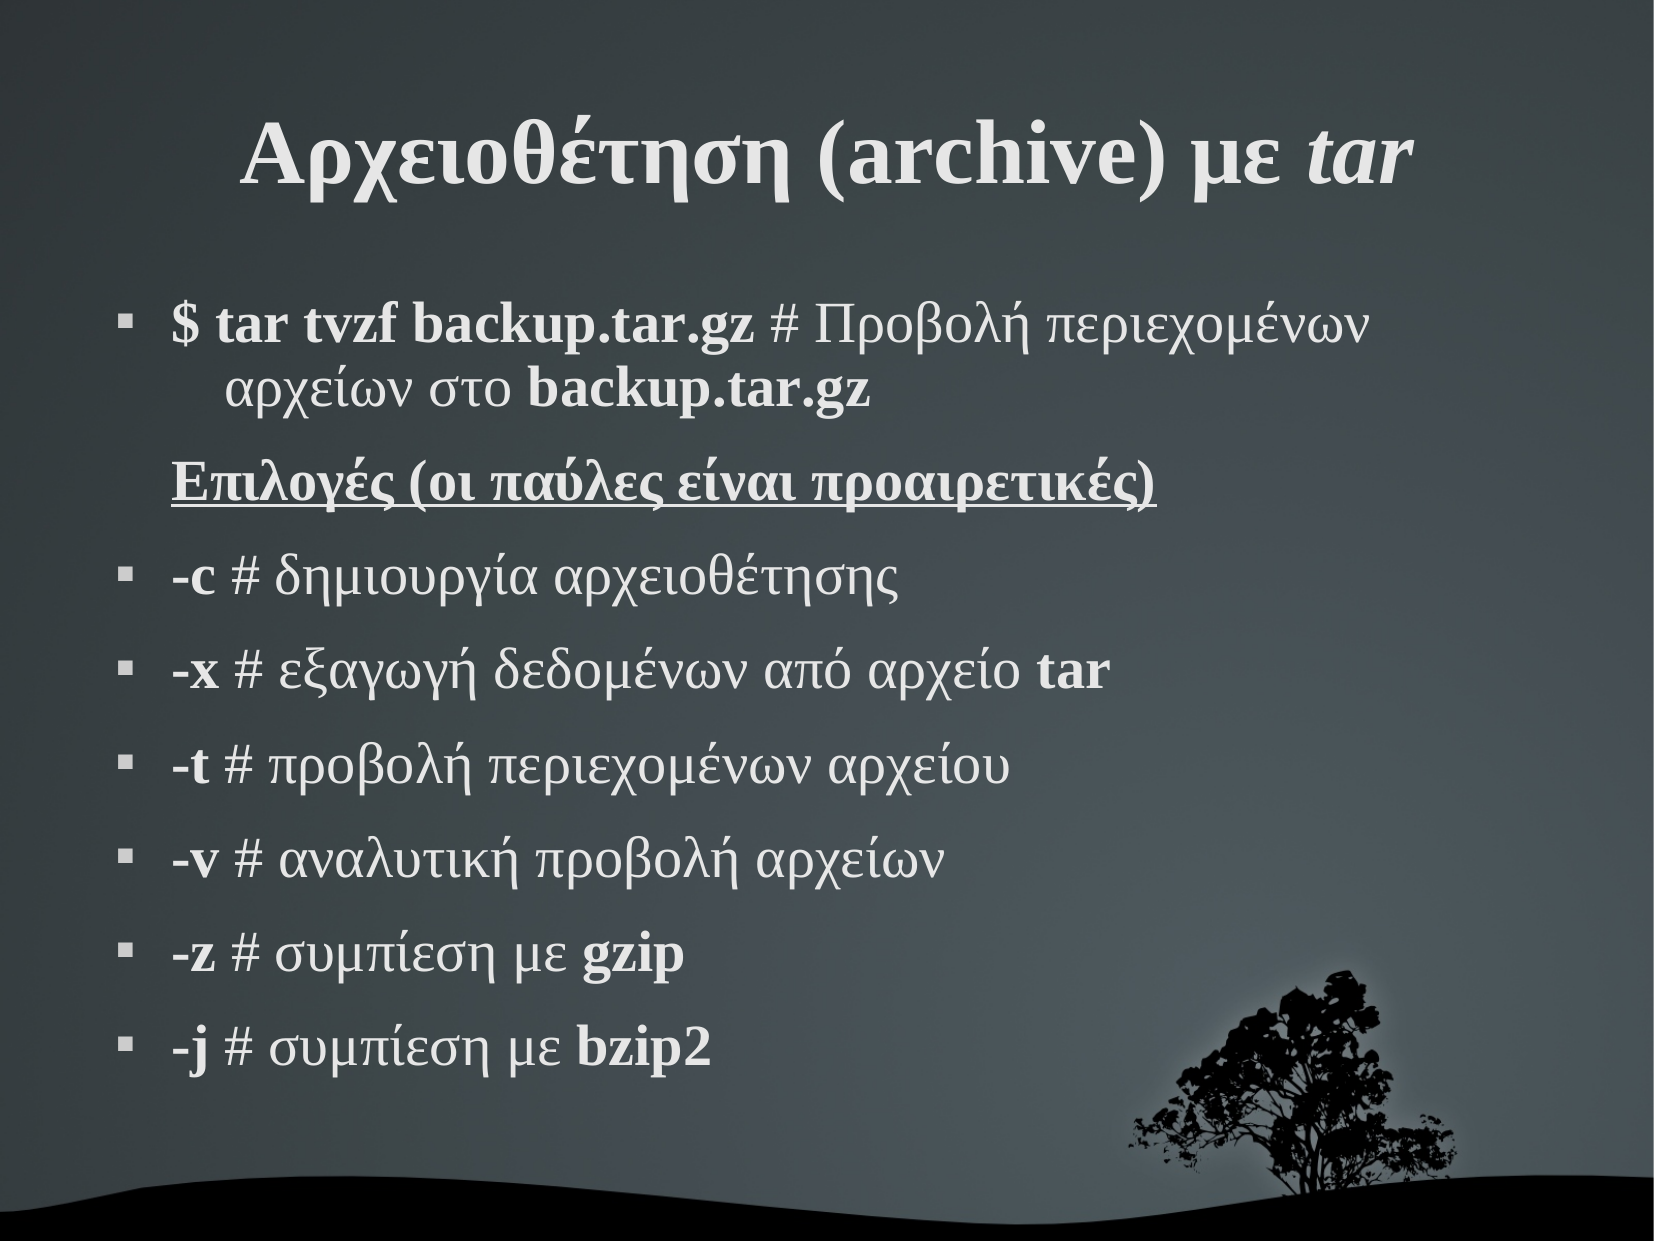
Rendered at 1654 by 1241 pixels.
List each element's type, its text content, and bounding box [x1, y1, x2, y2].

title Αρχειοθέτηση (archive) με tar [82, 49, 1571, 257]
picture [0, 0, 1654, 1241]
list $ tar tvzf backup.tar.gz # Προβολή περιεχομένων αρχείων στο backup.tar.gz Επιλογές (οι παύλες είναι προαιρετικές) -c # δημιουργία αρχειοθέτησης -x # εξαγωγή δεδομένων από αρχείο tar -t # προβολή περιεχομένων αρχείου -v # αναλυτική προβολή αρχείων -z # συμπίεση με gzip -j # συμπίεση με bzip2 [82, 290, 1571, 1181]
